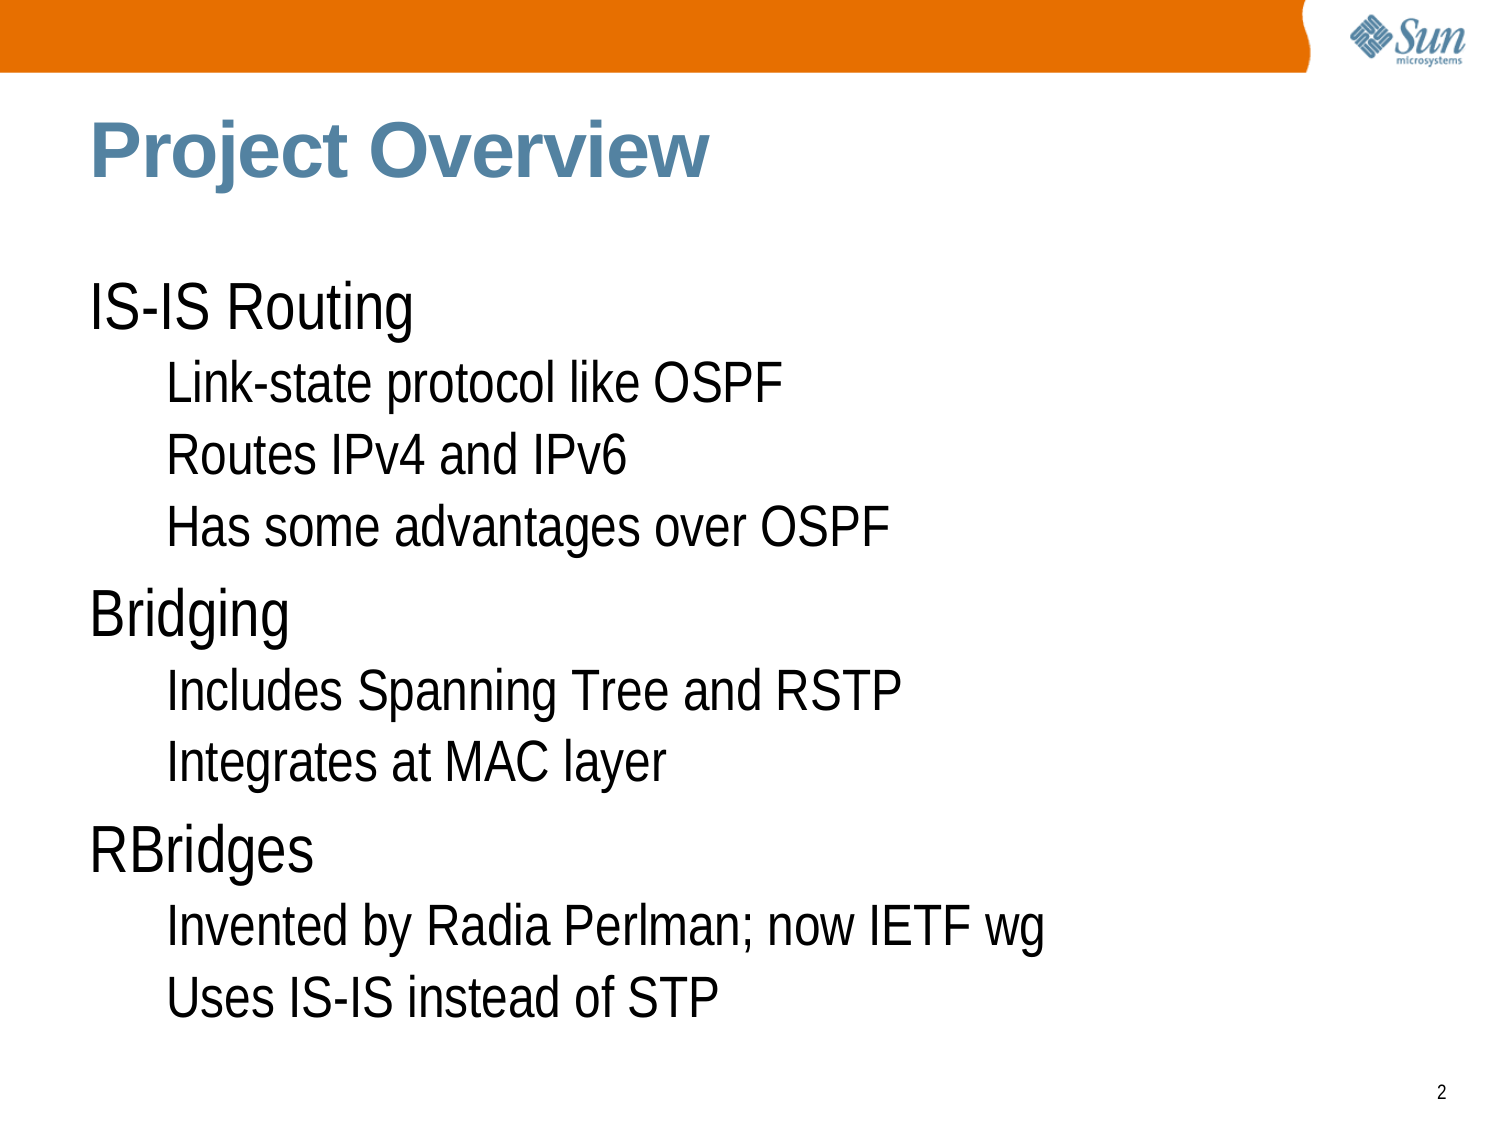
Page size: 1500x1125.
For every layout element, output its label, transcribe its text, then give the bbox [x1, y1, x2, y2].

title Project Overview [75, 106, 1486, 222]
list IS-IS Routing Link-state protocol like OSPF Routes IPv4 and IPv6 Has some advantages over OSPF Bridging Includes Spanning Tree and RSTP Integrates at MAC layer RBridges Invented by Radia Perlman; now IETF wg Uses IS-IS instead of STP [75, 269, 1449, 1125]
picture [0, 0, 1500, 75]
